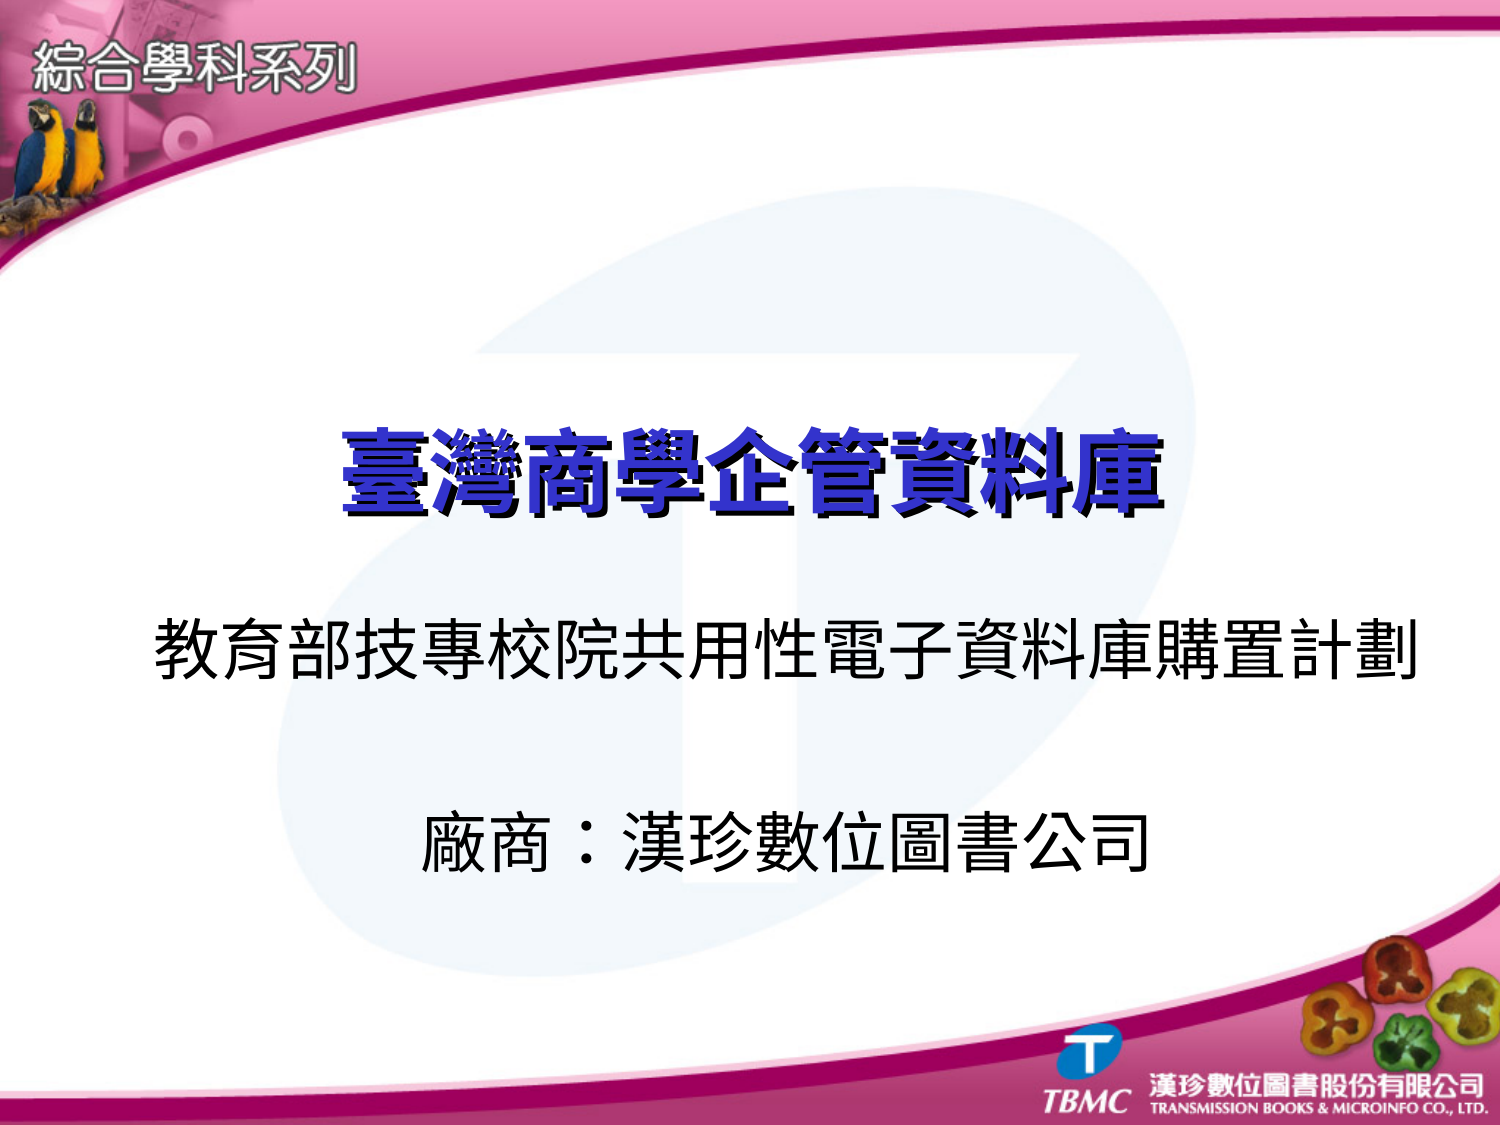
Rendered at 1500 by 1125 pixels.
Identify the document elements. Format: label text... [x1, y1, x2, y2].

subtitle 教育部技專校院共用性電子資料庫購置計劃 廠商：漢珍數位圖書公司 [137, 600, 1438, 888]
title 臺灣商學企管資料庫 [112, 375, 1388, 563]
